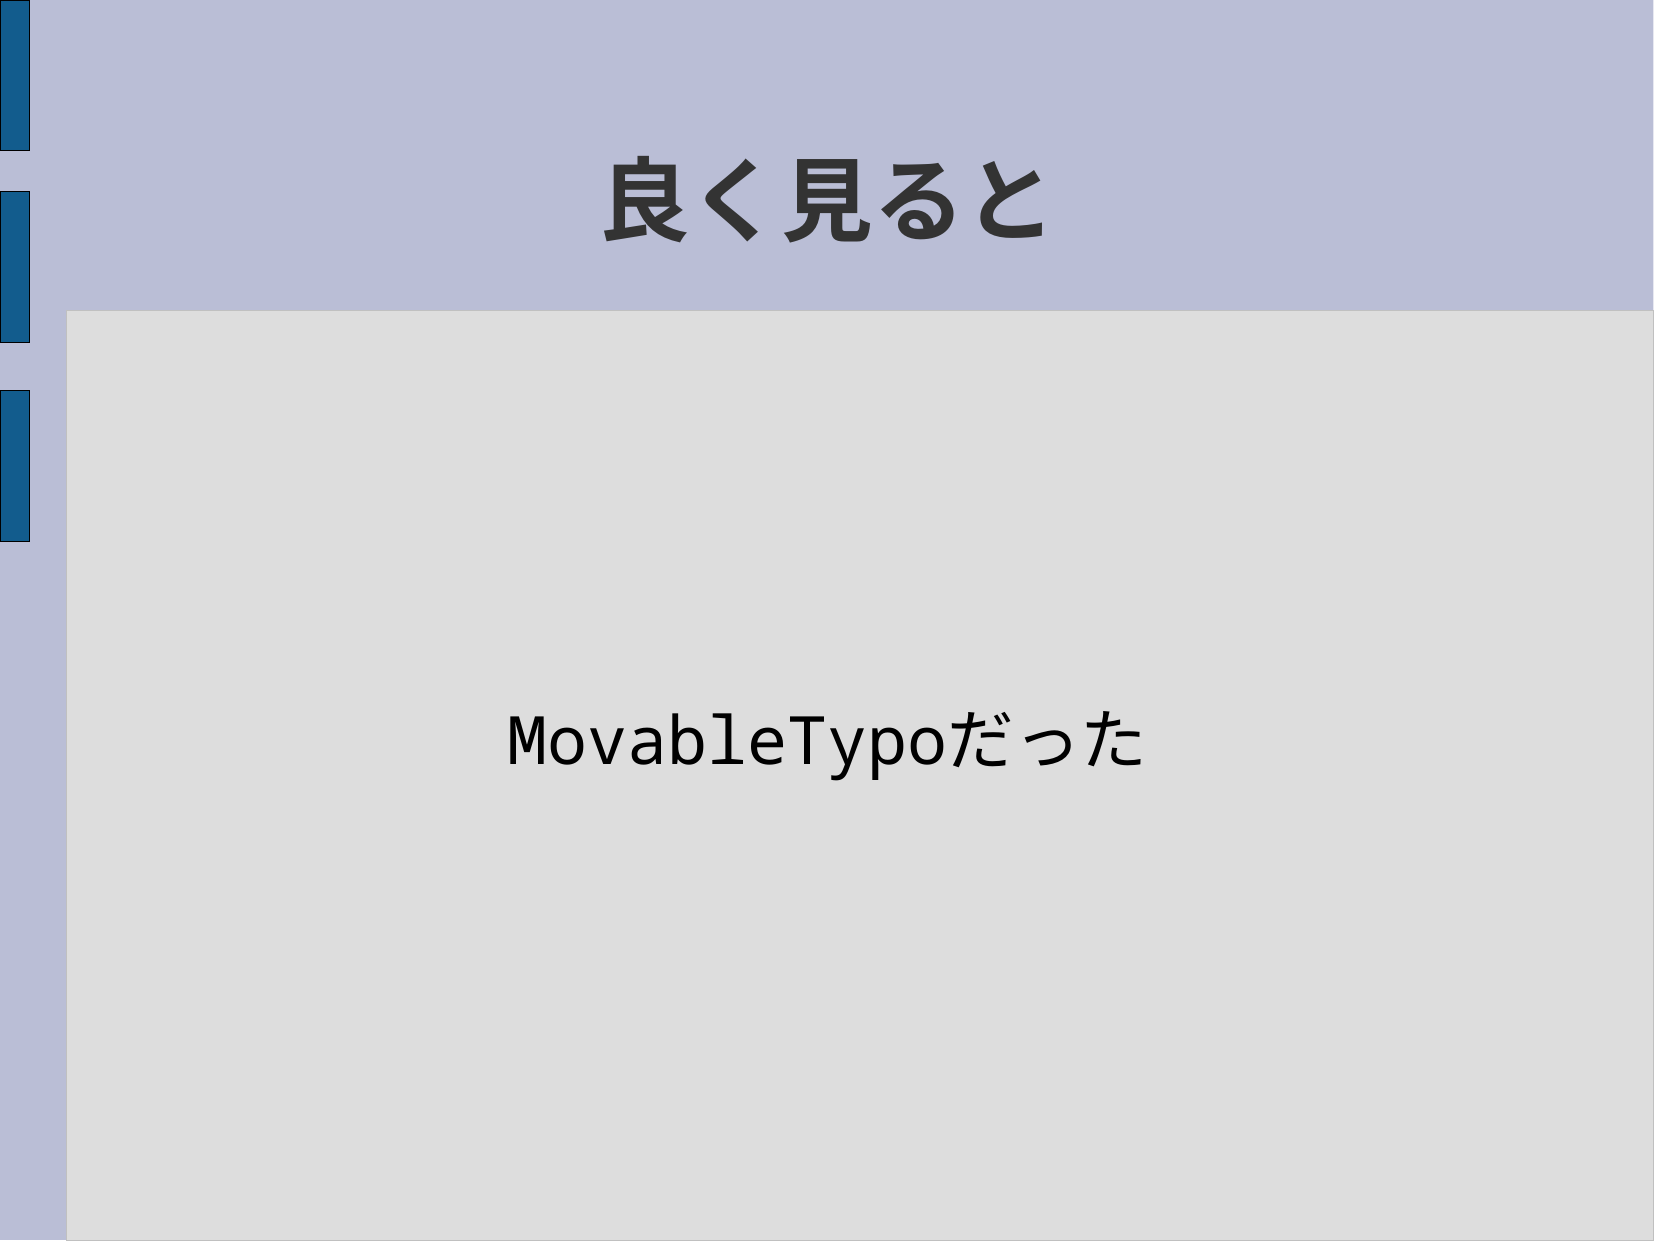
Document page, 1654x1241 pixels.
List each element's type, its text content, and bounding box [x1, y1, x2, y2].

subtitle MovableTypoだった [121, 344, 1534, 1127]
title 良く見ると [121, 91, 1534, 299]
